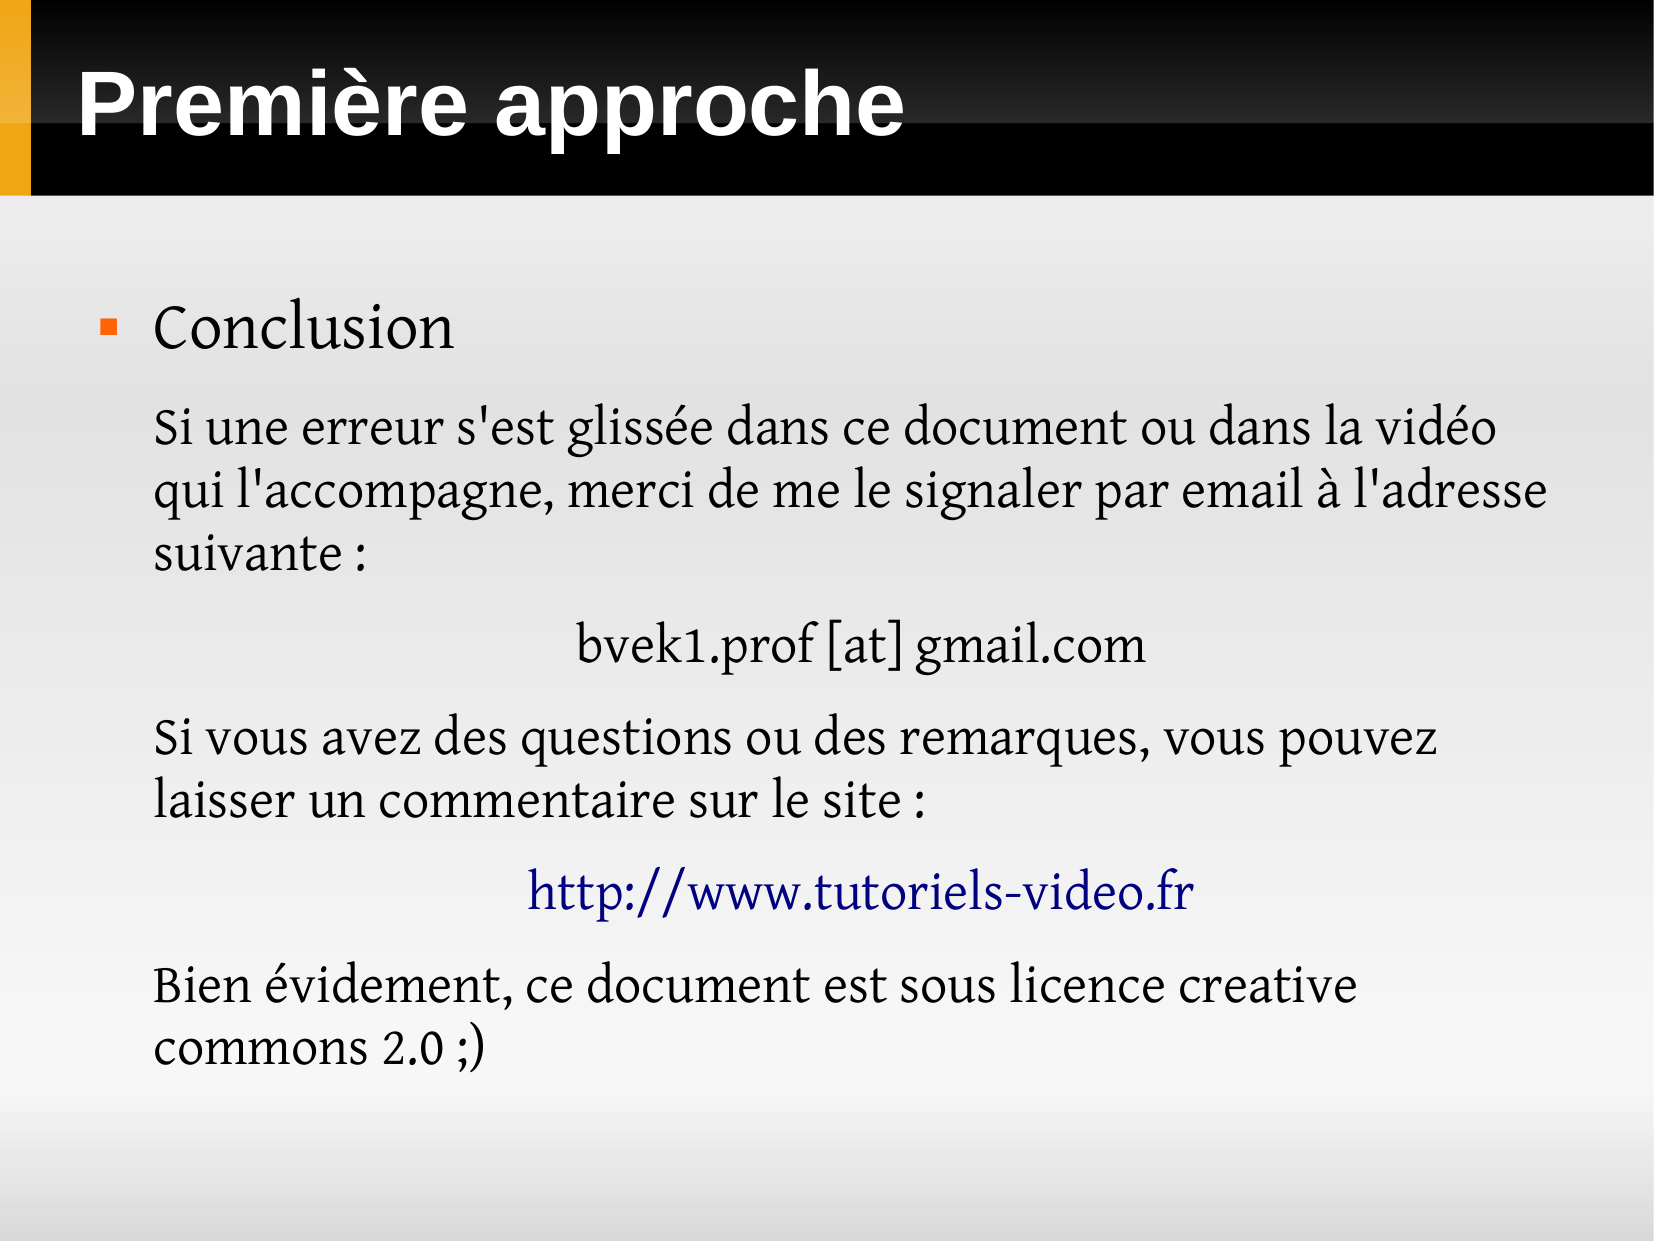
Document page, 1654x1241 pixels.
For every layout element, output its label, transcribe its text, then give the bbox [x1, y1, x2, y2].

title Première approche [76, 7, 1565, 200]
picture [0, 0, 1654, 1241]
list Conclusion Si une erreur s'est glissée dans ce document ou dans la vidéo qui l'accompagne, merci de me le signaler par email à l'adresse suivante : bvek1.prof [at] gmail.com Si vous avez des questions ou des remarques, vous pouvez laisser un commentaire sur le site : http://www.tutoriels-video.fr Bien évidement, ce document est sous licence creative commons 2.0 ;) [82, 290, 1571, 1094]
